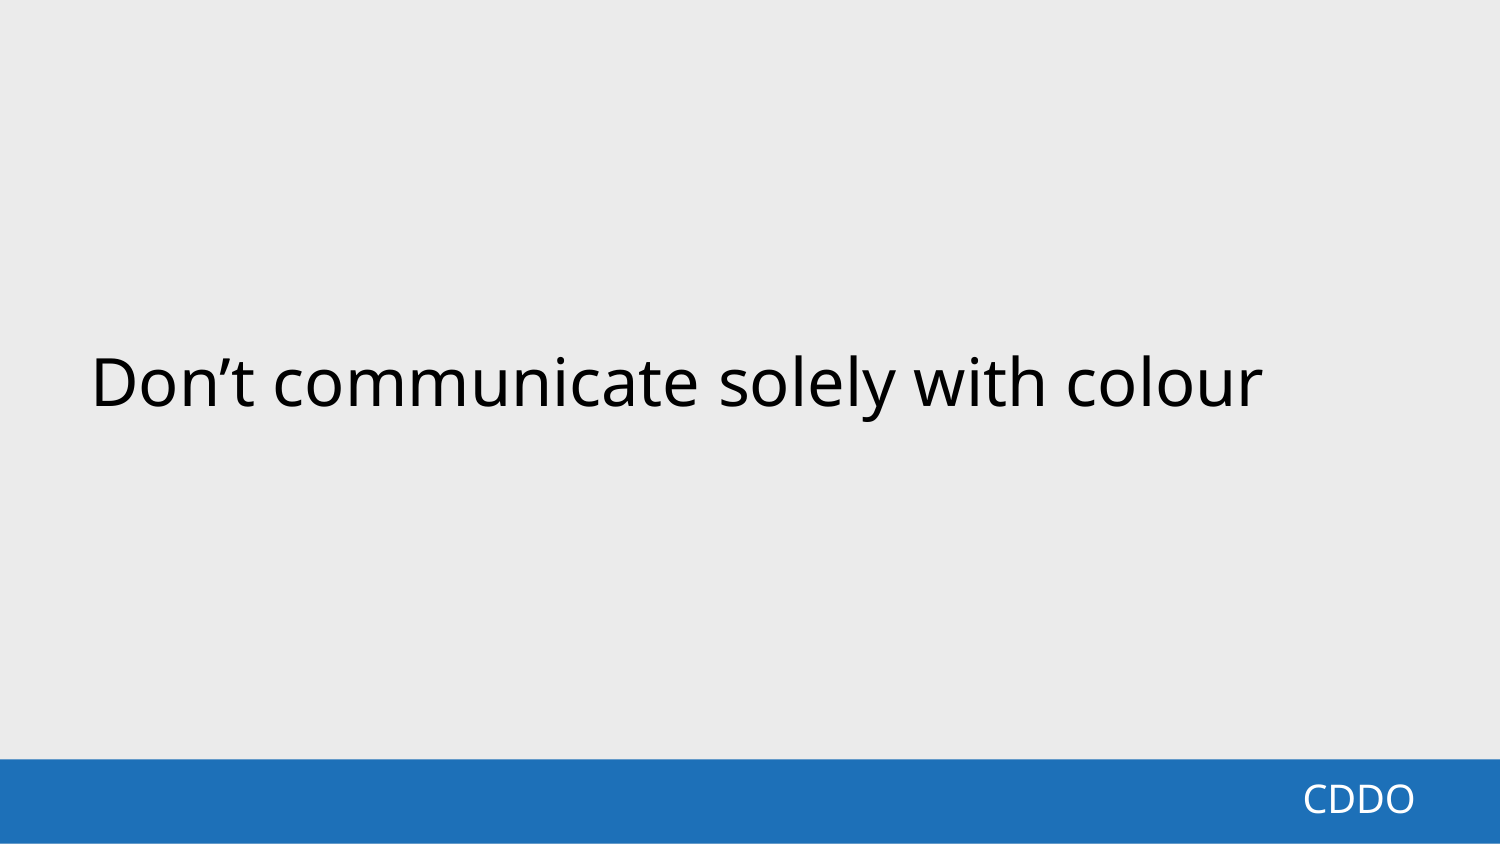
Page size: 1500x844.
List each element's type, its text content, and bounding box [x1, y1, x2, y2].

text_box Don’t communicate solely with colour [87, 0, 1416, 760]
